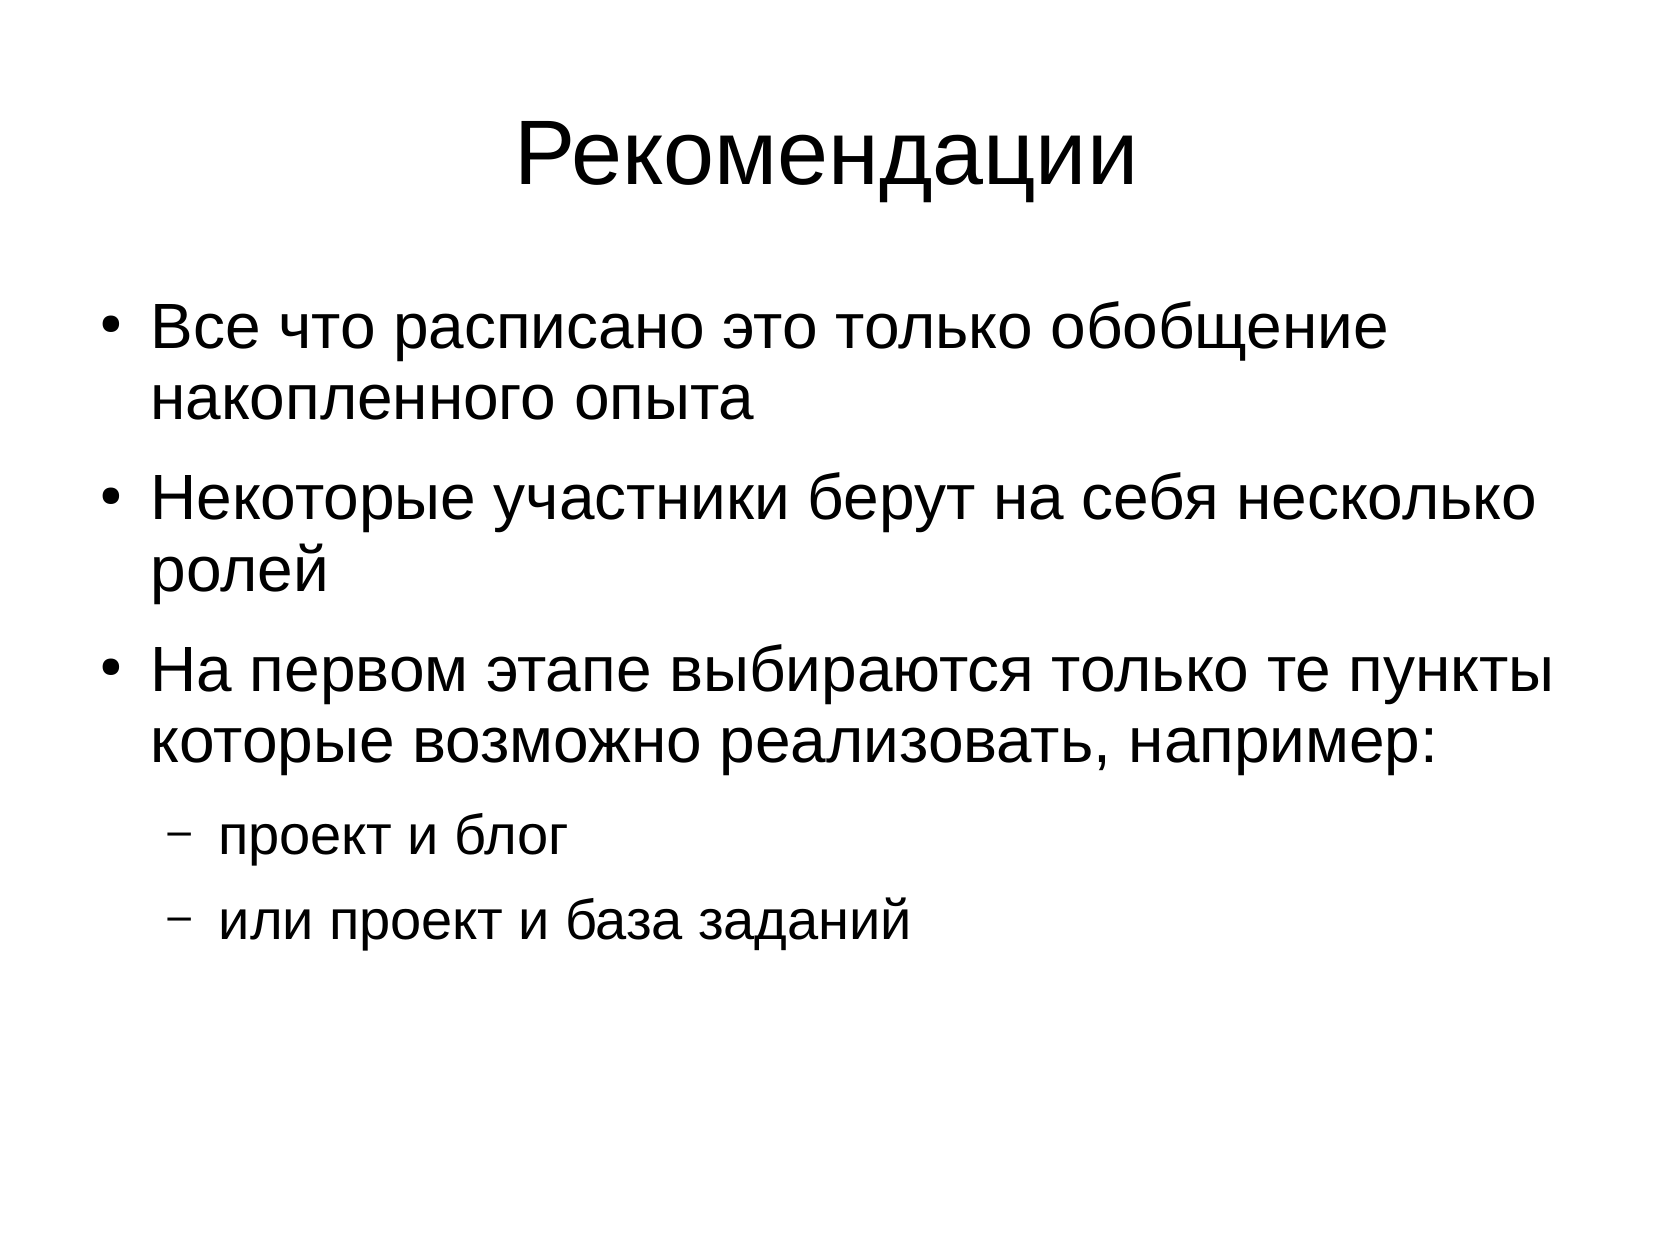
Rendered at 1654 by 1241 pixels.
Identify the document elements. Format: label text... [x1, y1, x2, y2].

title Рекомендации [82, 49, 1571, 257]
list Все что расписано это только обобщение накопленного опыта Некоторые участники берут на себя несколько ролей На первом этапе выбираются только те пункты которые возможно реализовать, например: проект и блог или проект и база заданий [82, 290, 1571, 1010]
